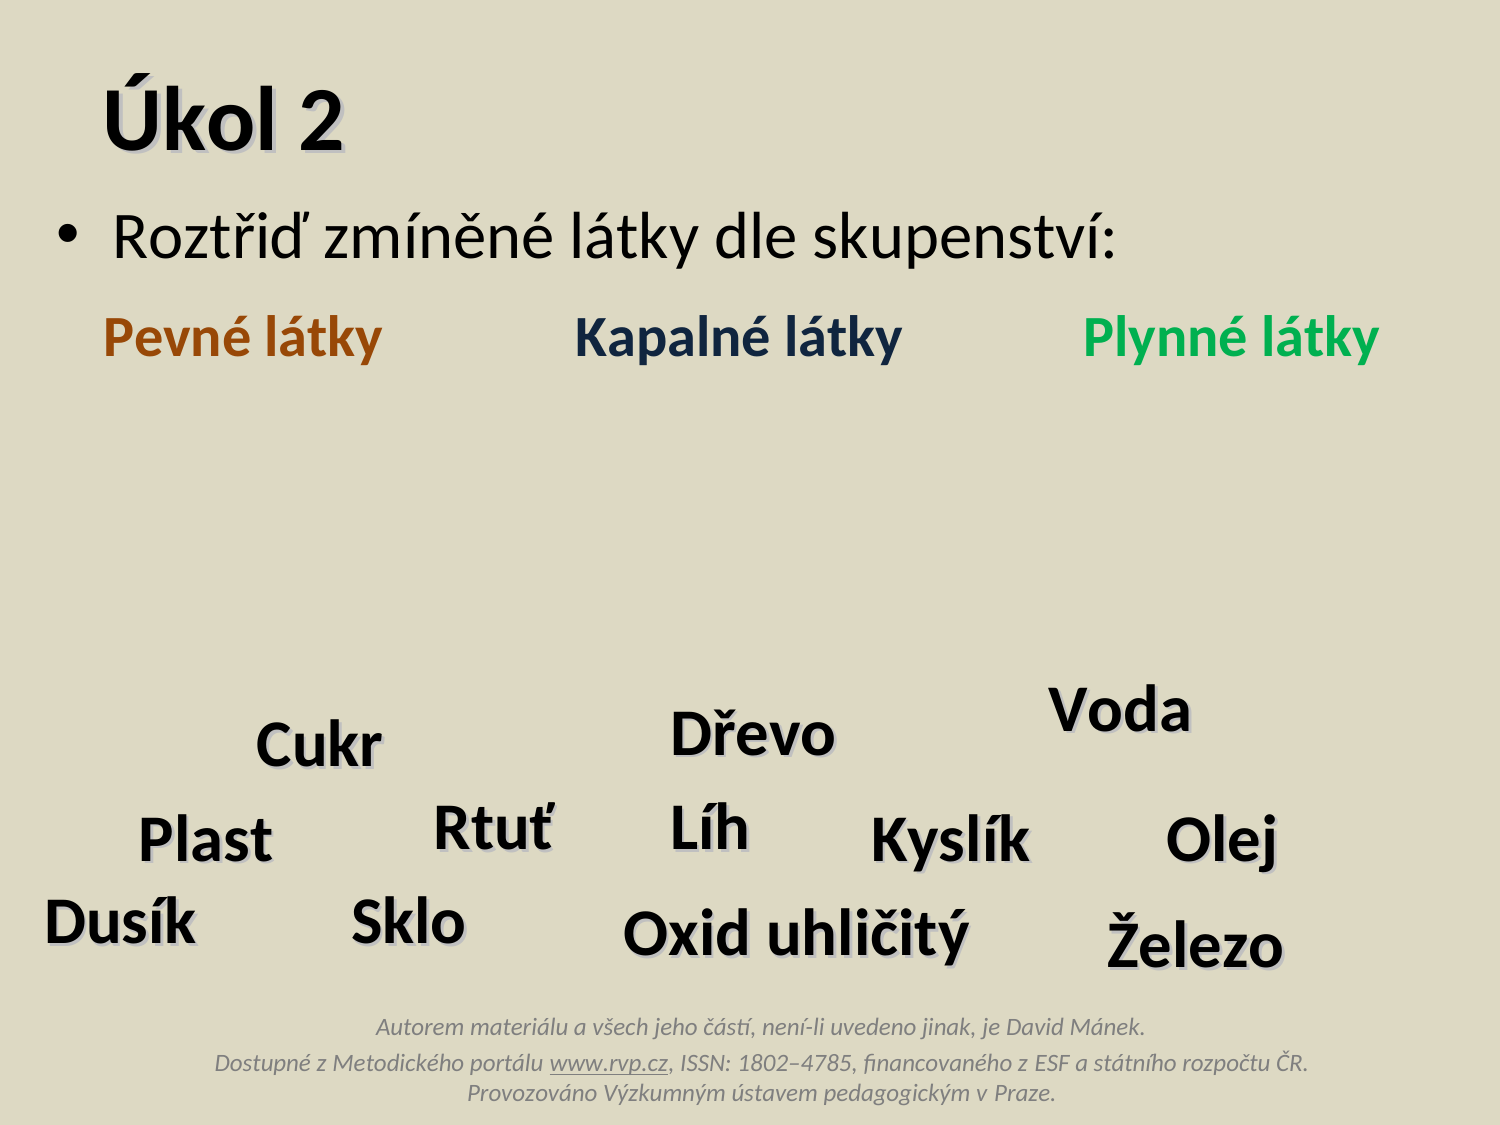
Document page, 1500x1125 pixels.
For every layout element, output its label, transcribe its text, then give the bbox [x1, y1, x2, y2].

text_box Líh [655, 777, 798, 871]
text_box Kapalné látky [560, 290, 951, 377]
list Roztřiď zmíněné látky dle skupenství: [41, 184, 1392, 296]
text_box Železo [1092, 893, 1317, 989]
text_box Dřevo [655, 680, 904, 777]
text_box Oxid uhličitý [608, 881, 1034, 977]
text_box Plast [123, 786, 302, 883]
title Úkol 2 [41, 42, 408, 184]
text_box Voda [1033, 656, 1211, 753]
text_box Dusík [29, 869, 243, 965]
text_box Kyslík [856, 786, 1093, 883]
text_box Rtuť [419, 774, 597, 871]
text_box Olej [1151, 786, 1329, 883]
text_box Pevné látky [88, 290, 431, 377]
text_box Cukr [242, 692, 420, 788]
text_box Sklo [336, 869, 514, 965]
text_box Autorem materiálu a všech jeho částí, není-li uvedeno jinak, je David Mánek. Dostupné z Metodického portálu www.rvp.cz, ISSN: 1802–4785, financovaného z ESF a státního rozpočtu ČR. Provozováno Výzkumným ústavem pedagogickým v Praze. [159, 1003, 1365, 1094]
text_box Plynné látky [1068, 290, 1412, 377]
